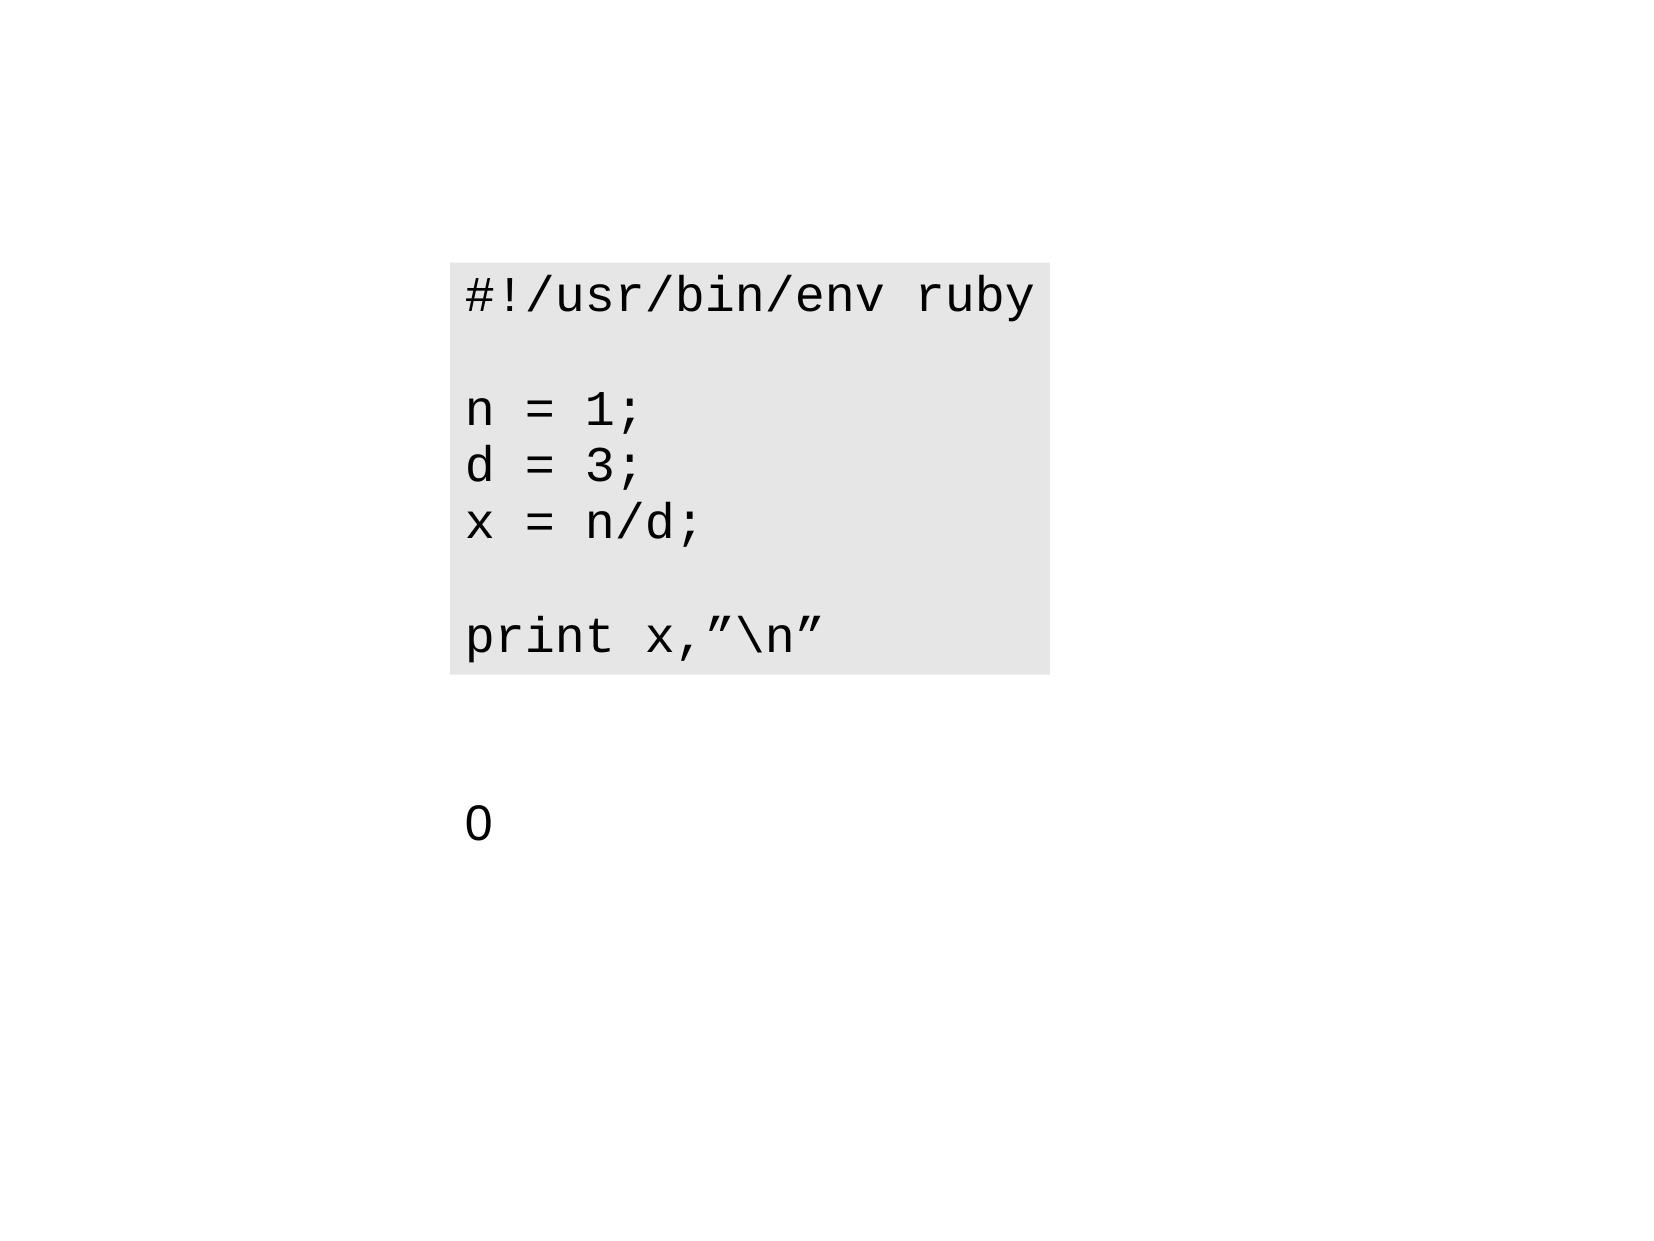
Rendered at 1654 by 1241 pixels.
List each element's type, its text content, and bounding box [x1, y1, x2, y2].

text_box 0 [450, 787, 508, 859]
text_box #!/usr/bin/env ruby n = 1; d = 3; x = n/d; print x,”\n” [450, 262, 1050, 675]
